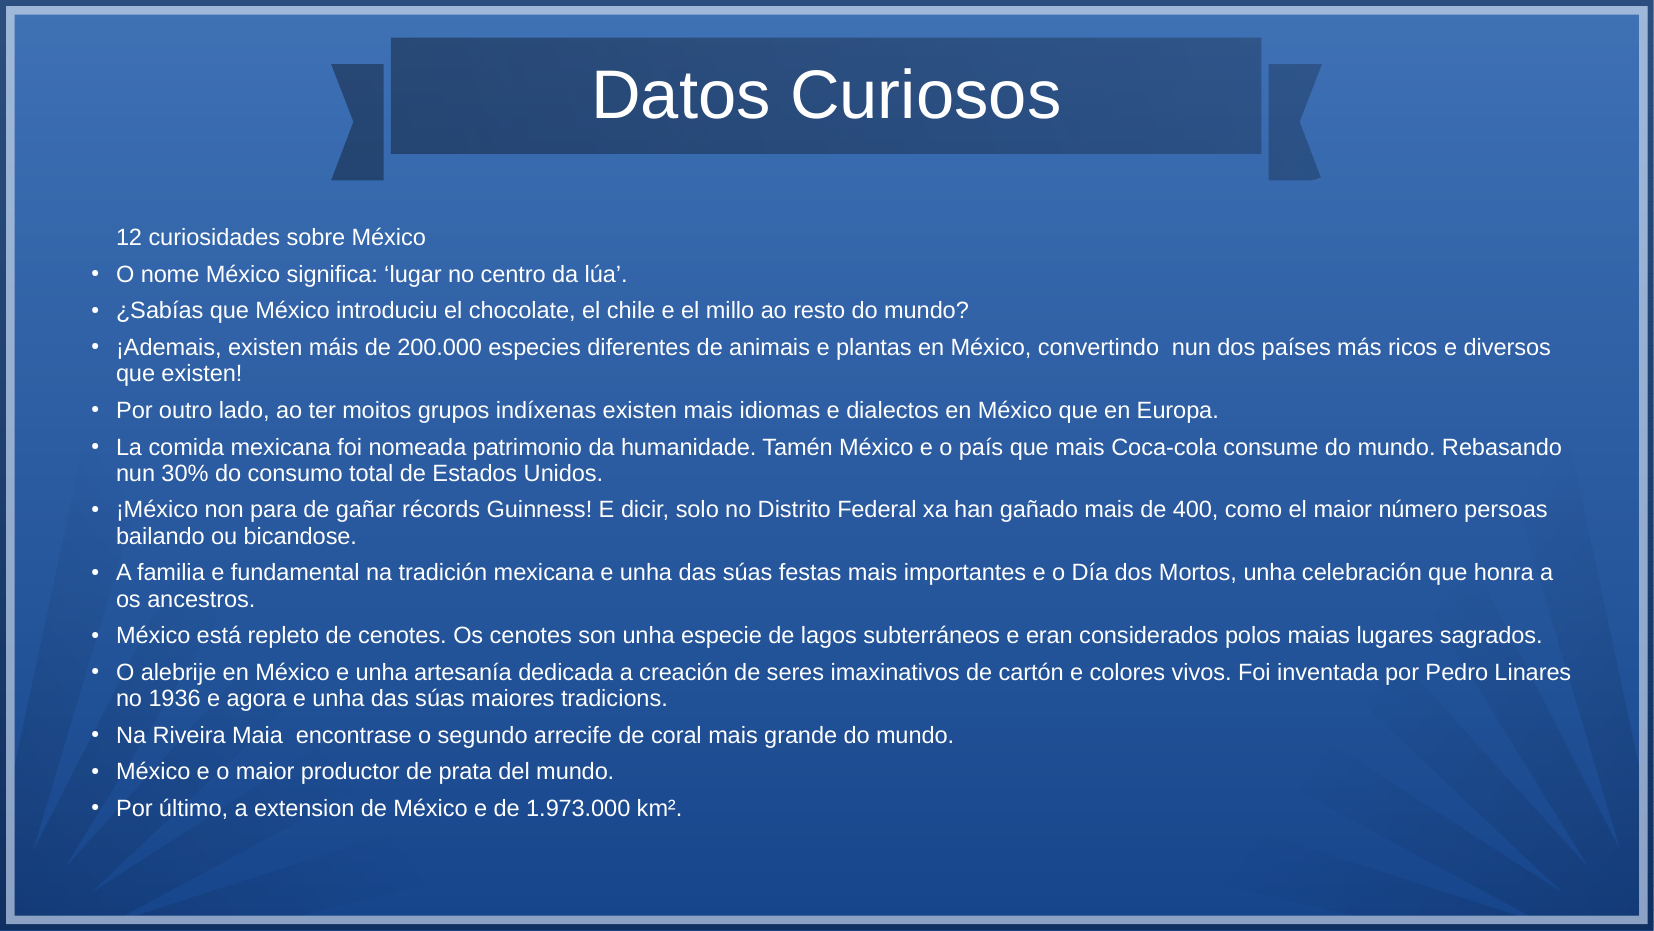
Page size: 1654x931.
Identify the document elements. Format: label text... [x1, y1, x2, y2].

list 12 curiosidades sobre México O nome México significa: ‘lugar no centro da lúa’. ¿Sabías que México introduciu el chocolate, el chile e el millo ao resto do mundo? ¡Ademais, existen máis de 200.000 especies diferentes de animais e plantas en México, convertindo nun dos países más ricos e diversos que existen! Por outro lado, ao ter moitos grupos indíxenas existen mais idiomas e dialectos en México que en Europa. La comida mexicana foi nomeada patrimonio da humanidade. Tamén México e o país que mais Coca-cola consume do mundo. Rebasando nun 30% do consumo total de Estados Unidos. ¡México non para de gañar récords Guinness! E dicir, solo no Distrito Federal xa han gañado mais de 400, como el maior número persoas bailando ou bicandose. A familia e fundamental na tradición mexicana e unha das súas festas mais importantes e o Día dos Mortos, unha celebración que honra a os ancestros. México está repleto de cenotes. Os cenotes son unha especie de lagos subterráneos e eran considerados polos maias lugares sagrados. O alebrije en México e unha artesanía dedicada a creación de seres imaxinativos de cartón e colores vivos. Foi inventada por Pedro Linares no 1936 e agora e unha das súas maiores tradicions. Na Riveira Maia encontrase o segundo arrecife de coral mais grande do mundo. México e o maior productor de prata del mundo. Por último, a extension de México e de 1.973.000 km². [82, 224, 1571, 848]
title Datos Curiosos [389, 35, 1264, 154]
